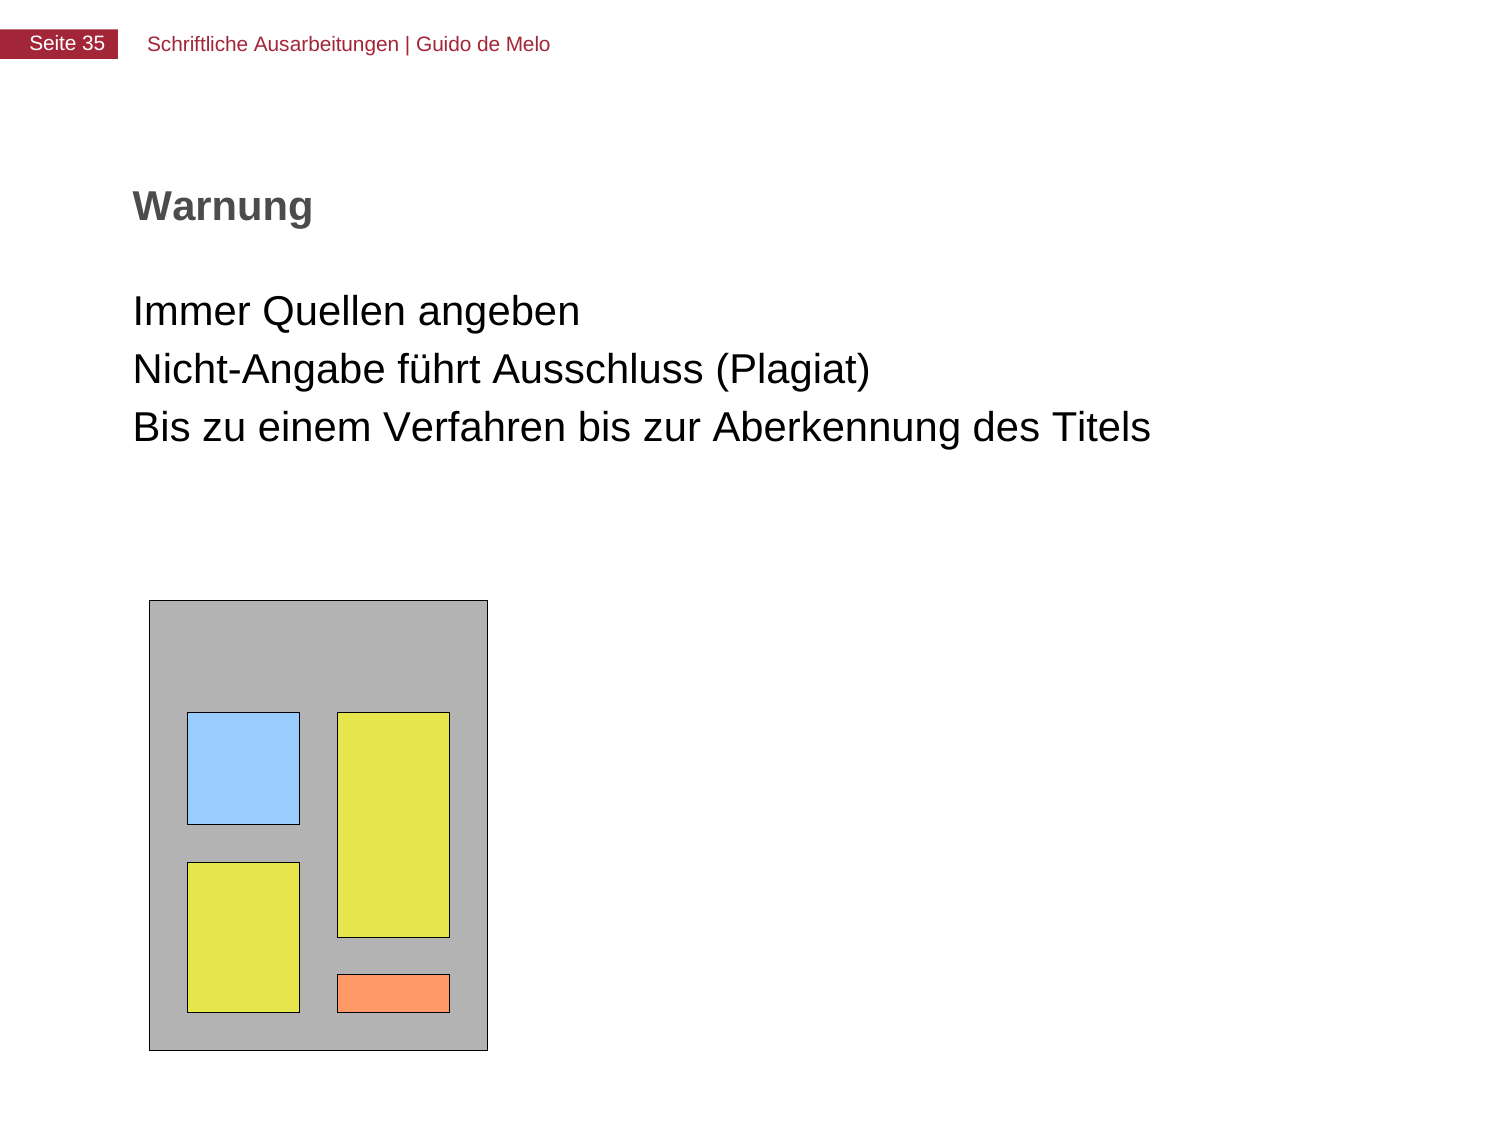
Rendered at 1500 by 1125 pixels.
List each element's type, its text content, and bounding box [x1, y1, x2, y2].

text_box [149, 600, 488, 1051]
list Immer Quellen angeben Nicht-Angabe führt Ausschluss (Plagiat) Bis zu einem Verfahren bis zur Aberkennung des Titels [132, 287, 1371, 888]
title Warnung [132, 149, 1413, 258]
